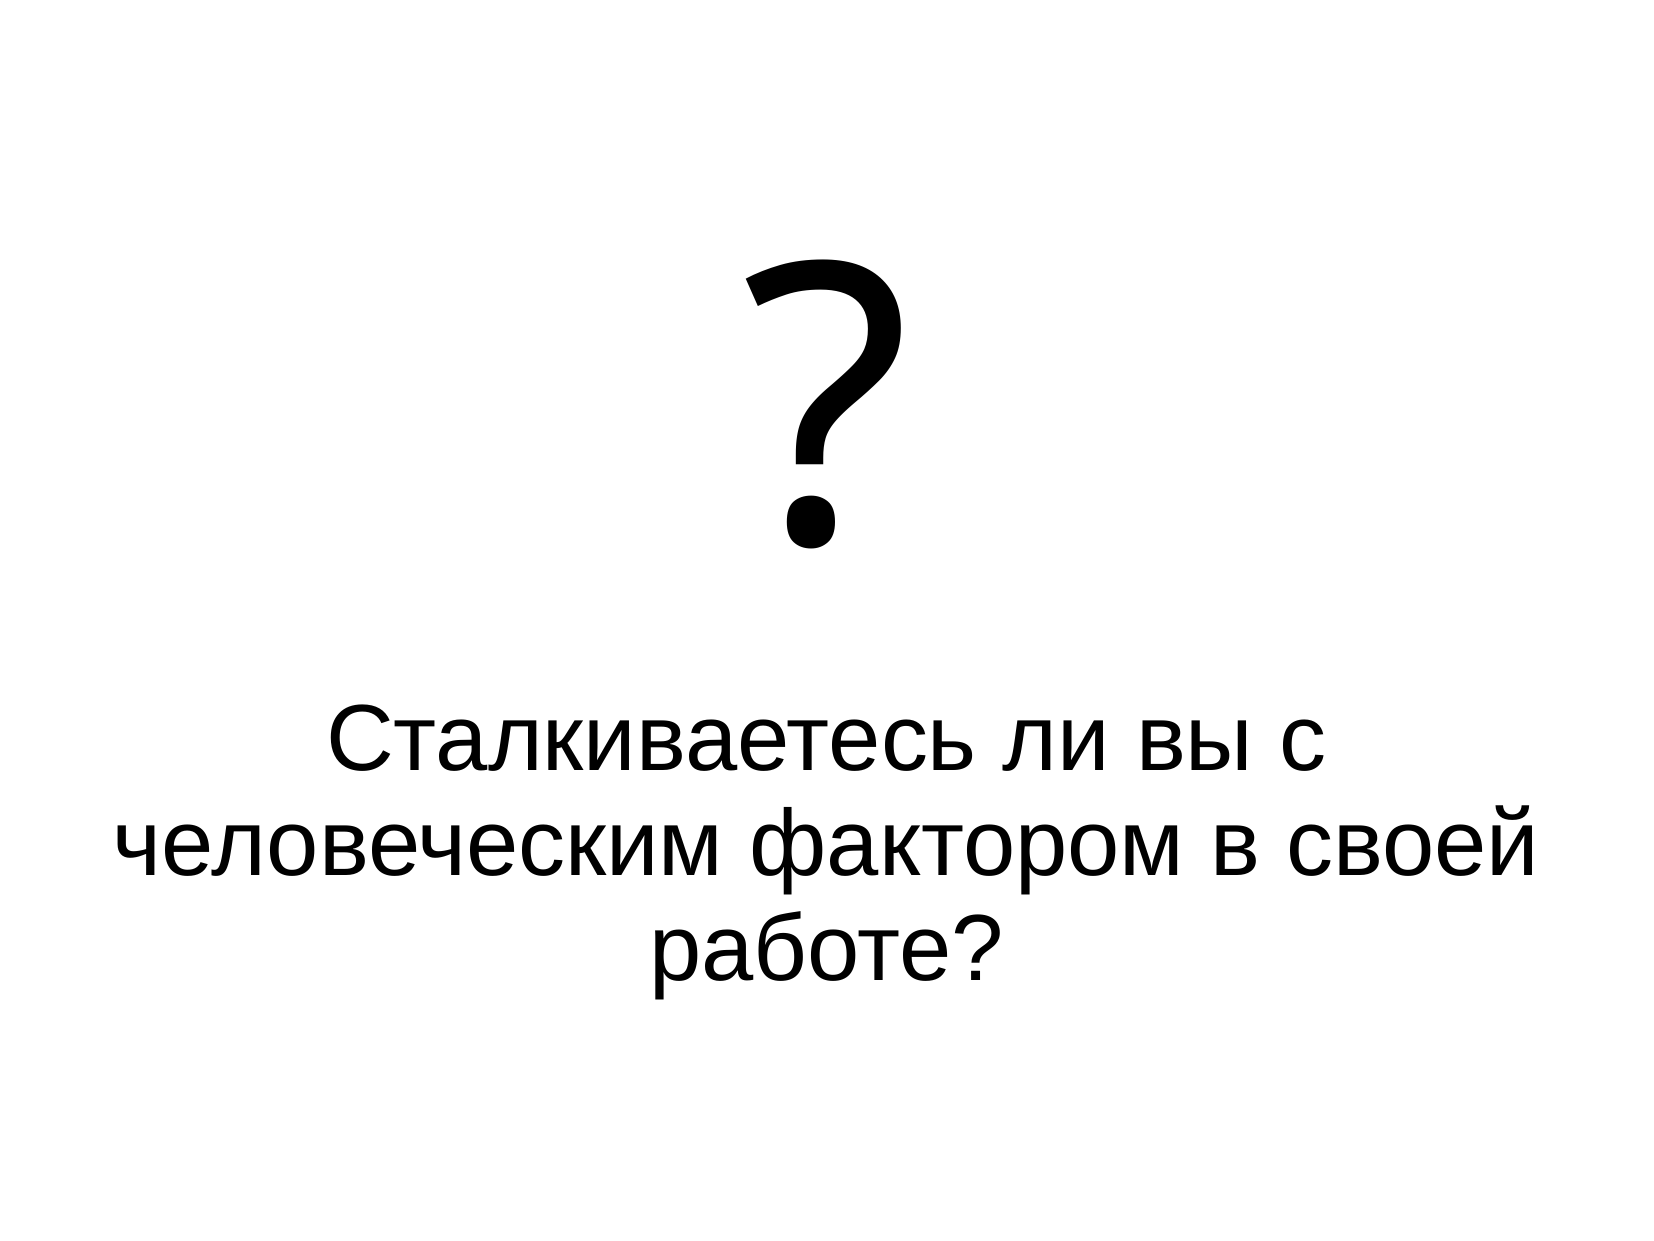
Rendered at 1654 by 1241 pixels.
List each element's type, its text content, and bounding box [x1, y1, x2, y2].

list ? Сталкиваетесь ли вы с человеческим фактором в своей работе? [82, 124, 1571, 1010]
